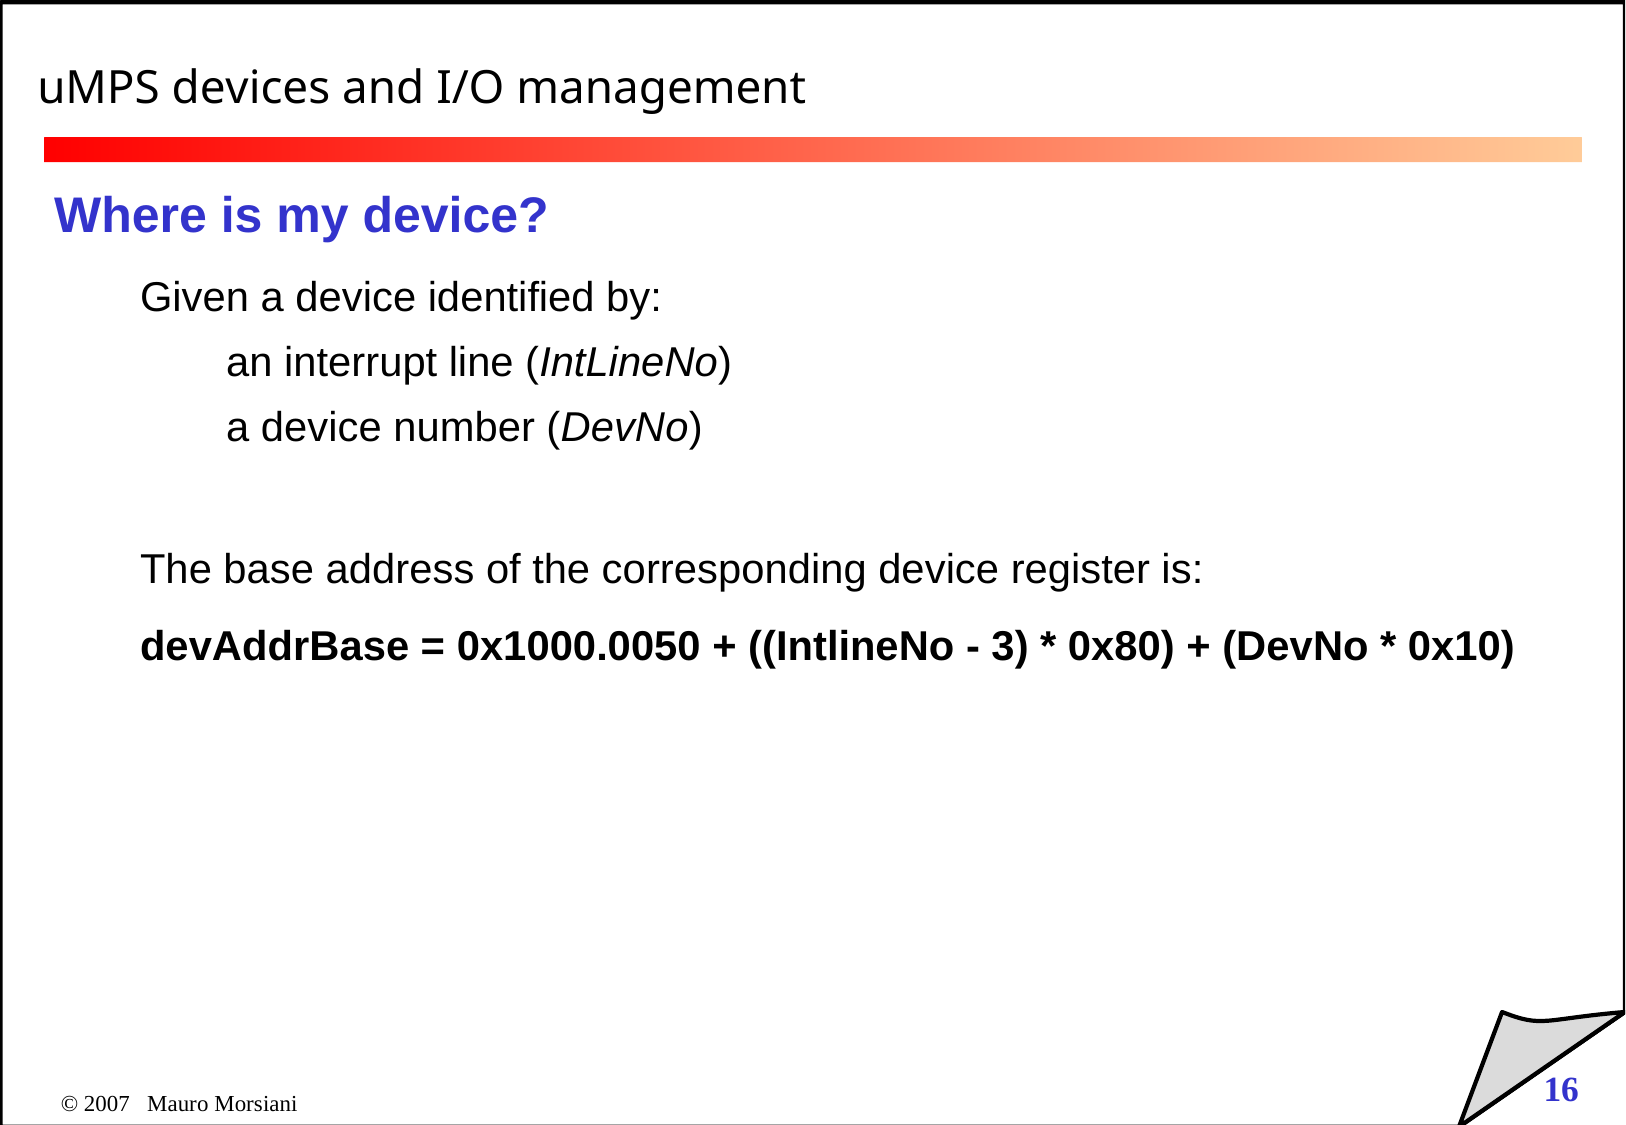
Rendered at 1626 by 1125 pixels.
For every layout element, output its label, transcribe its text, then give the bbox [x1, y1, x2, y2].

list Where is my device? Given a device identified by: an interrupt line (IntLineNo) a device number (DevNo) The base address of the corresponding device register is: devAddrBase = 0x1000.0050 + ((IntlineNo - 3) * 0x80) + (DevNo * 0x10) [54, 187, 1571, 1124]
title uMPS devices and I/O management [37, 44, 1588, 131]
